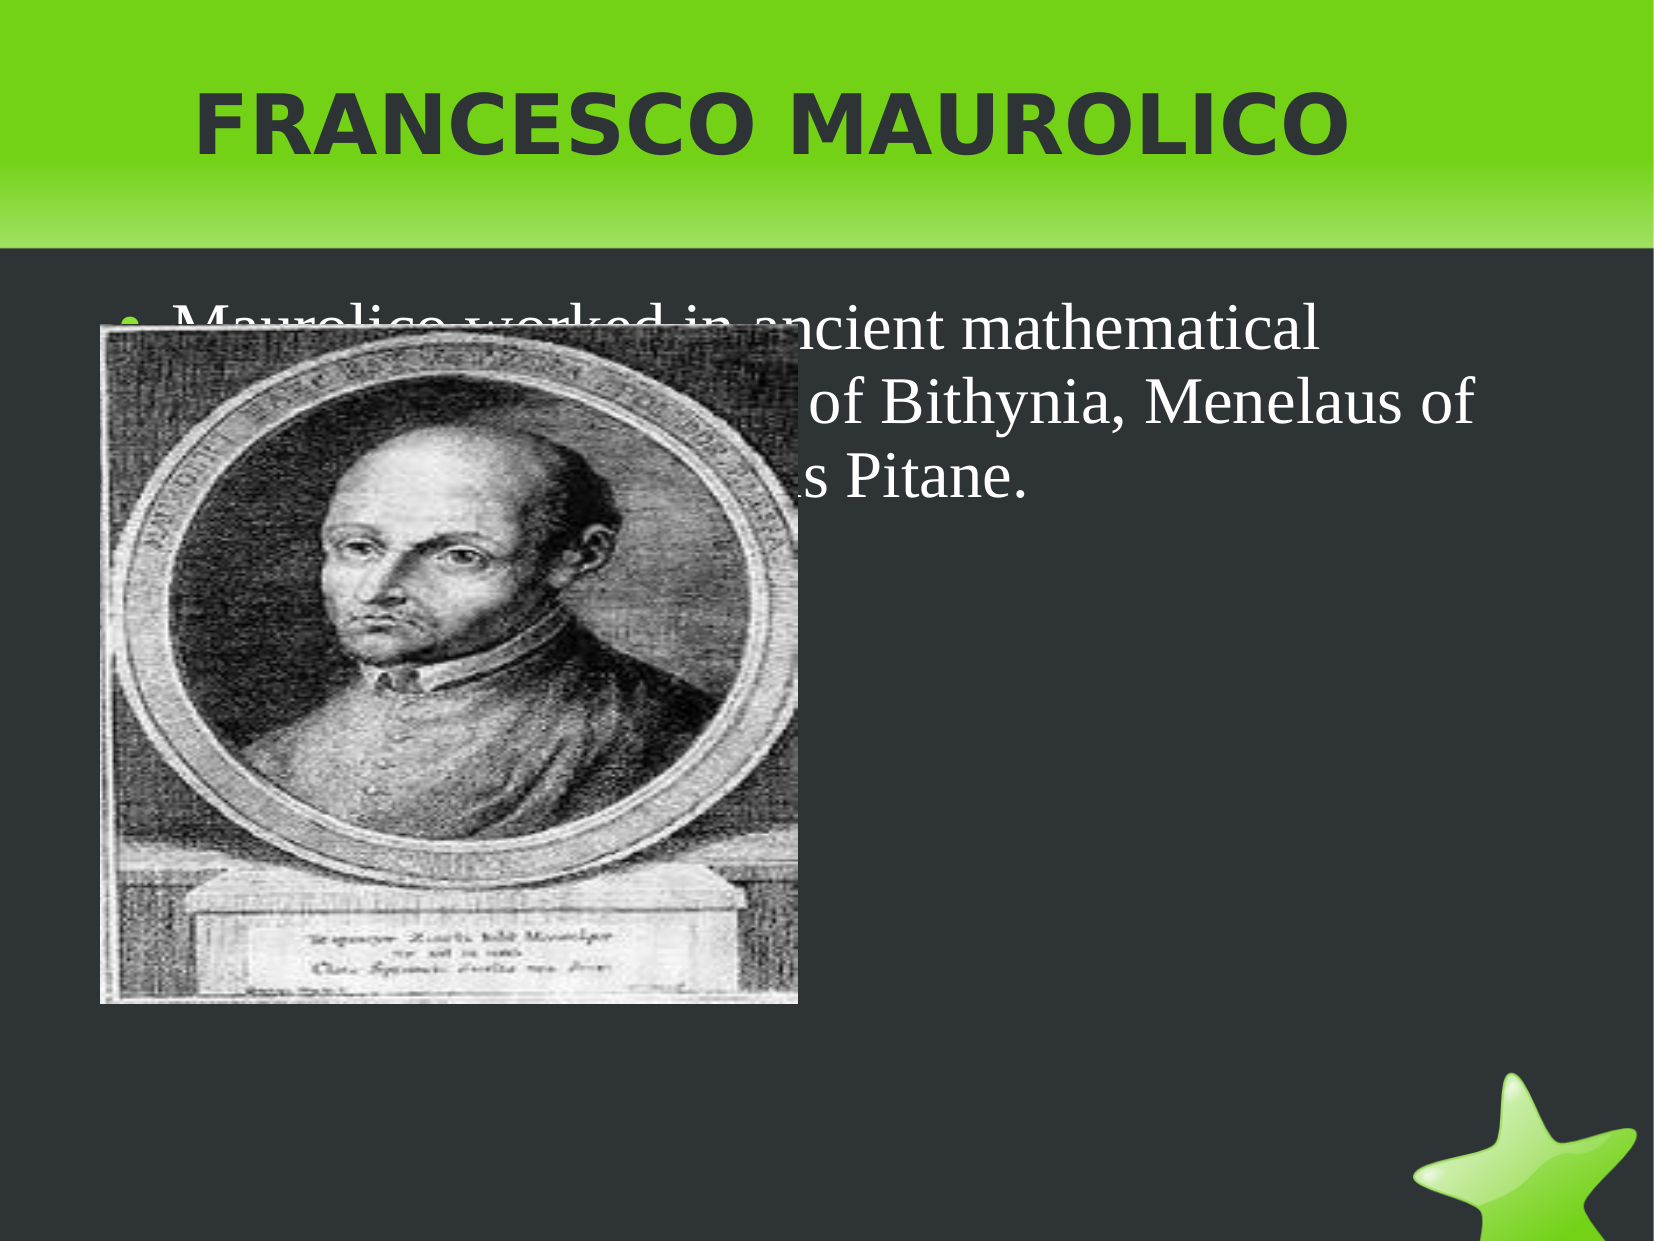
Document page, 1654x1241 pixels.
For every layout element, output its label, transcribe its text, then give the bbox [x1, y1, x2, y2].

picture [0, 0, 1654, 1241]
title FRANCESCO MAUROLICO [76, 29, 1565, 222]
list Maurolico worked in ancient mathematical texts,like Theodosius of Bithynia, Menelaus of Alexandria, Autolycus Pitane. [845, 290, 1572, 1094]
